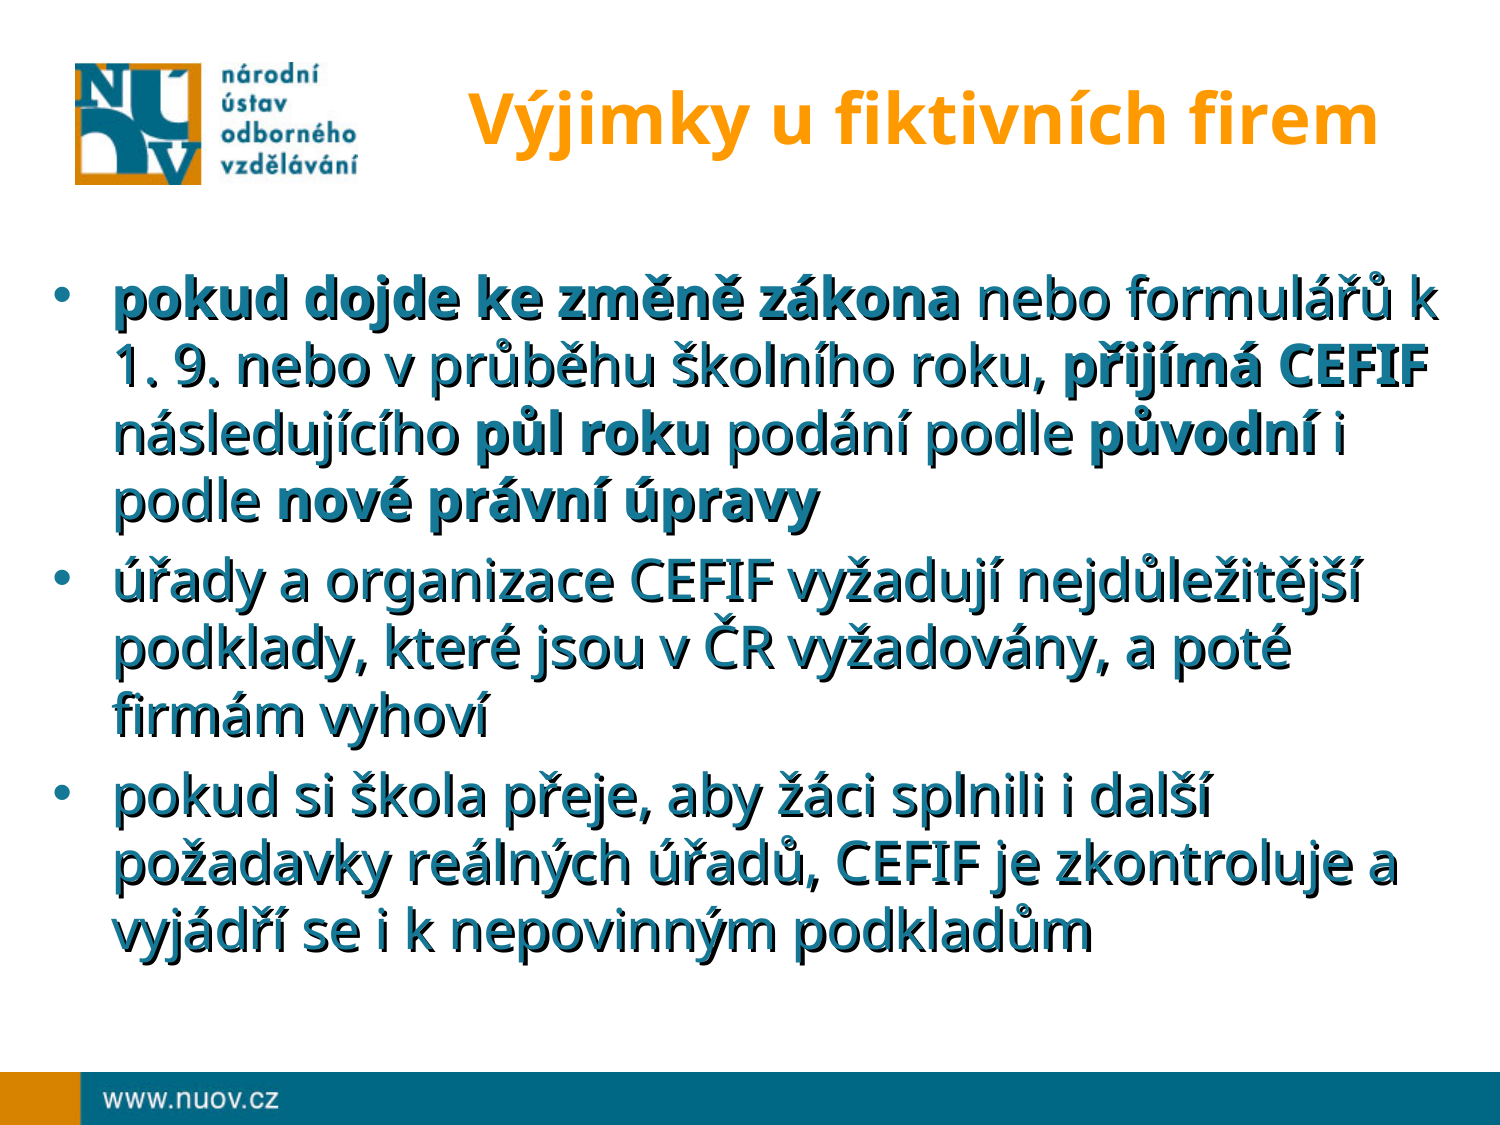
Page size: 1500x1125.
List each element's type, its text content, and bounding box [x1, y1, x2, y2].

text_box pokud dojde ke změně zákona nebo formulářů k 1. 9. nebo v průběhu školního roku, přijímá CEFIF následujícího půl roku podání podle původní i podle nové právní úpravy úřady a organizace CEFIF vyžadují nejdůležitější podklady, které jsou v ČR vyžadovány, a poté firmám vyhoví pokud si škola přeje, aby žáci splnili i další požadavky reálných úřadů, CEFIF je zkontroluje a vyjádří se i k nepovinným podkladům [37, 253, 1500, 969]
text_box [0, 1072, 1500, 1125]
title Výjimky u fiktivních firem [374, 45, 1475, 188]
text_box [75, 62, 358, 185]
